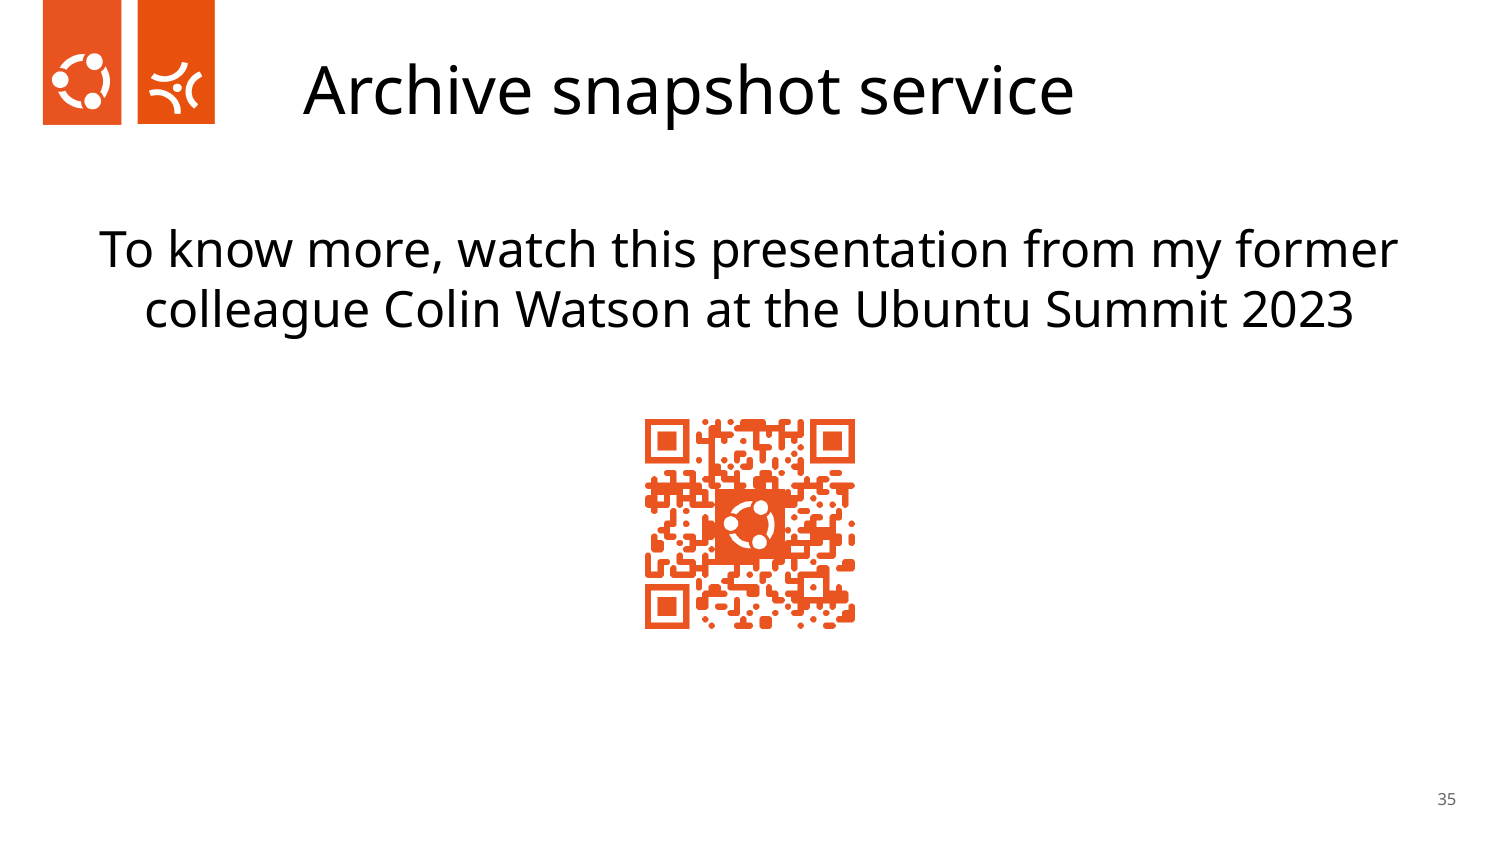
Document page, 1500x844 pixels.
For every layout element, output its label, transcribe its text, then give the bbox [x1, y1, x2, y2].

slide_number <number> [1381, 773, 1472, 839]
list To know more, watch this presentation from my former colleague Colin Watson at the Ubuntu Summit 2023 [98, 217, 1402, 532]
picture [619, 393, 880, 654]
text_box Archive snapshot service [288, 33, 1110, 141]
picture [137, 0, 216, 124]
